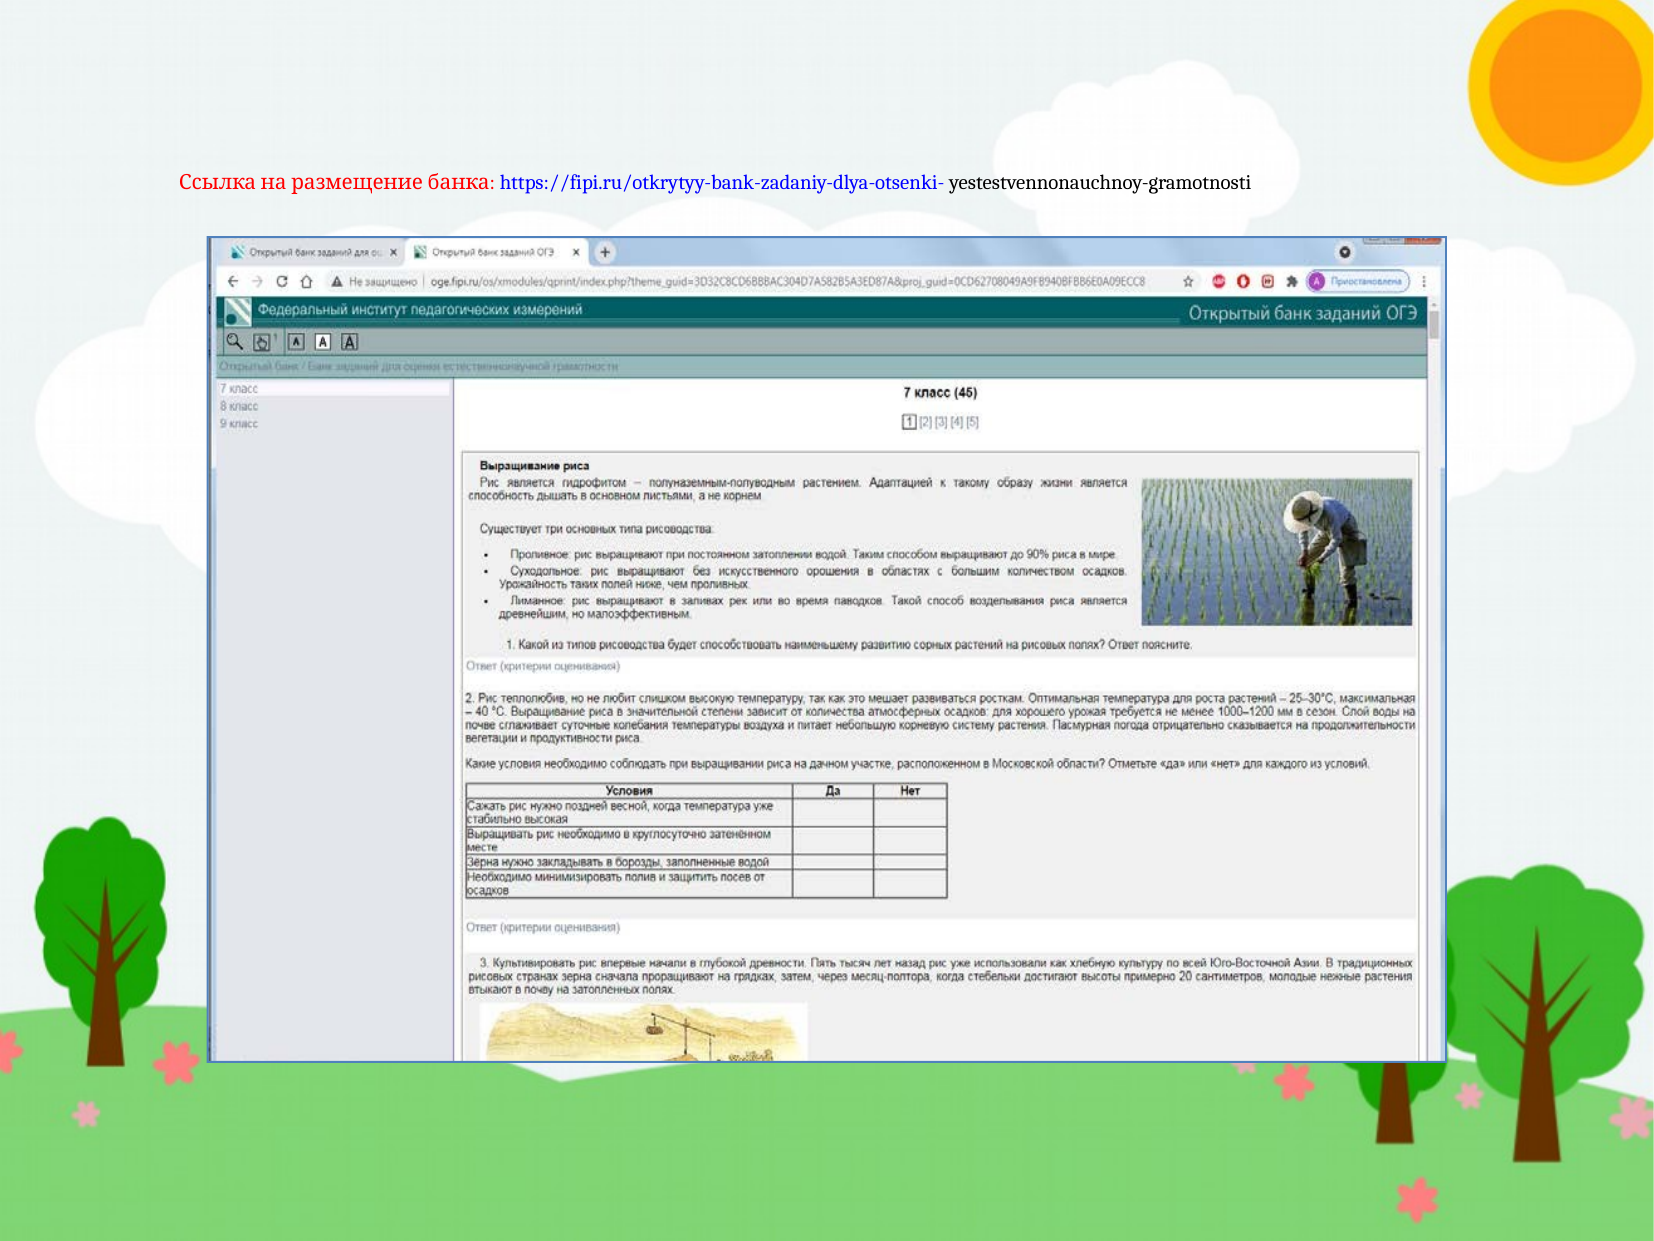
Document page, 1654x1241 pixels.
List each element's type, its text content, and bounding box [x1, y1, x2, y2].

title Ссылка на размещение банка: https://fipi.ru/otkrytyy-bank-zadaniy-dlya-otsenki- yestestvennonauchnoy-gramotnosti [88, 88, 1554, 266]
picture [0, 0, 1654, 1241]
text_box [206, 236, 1447, 1063]
